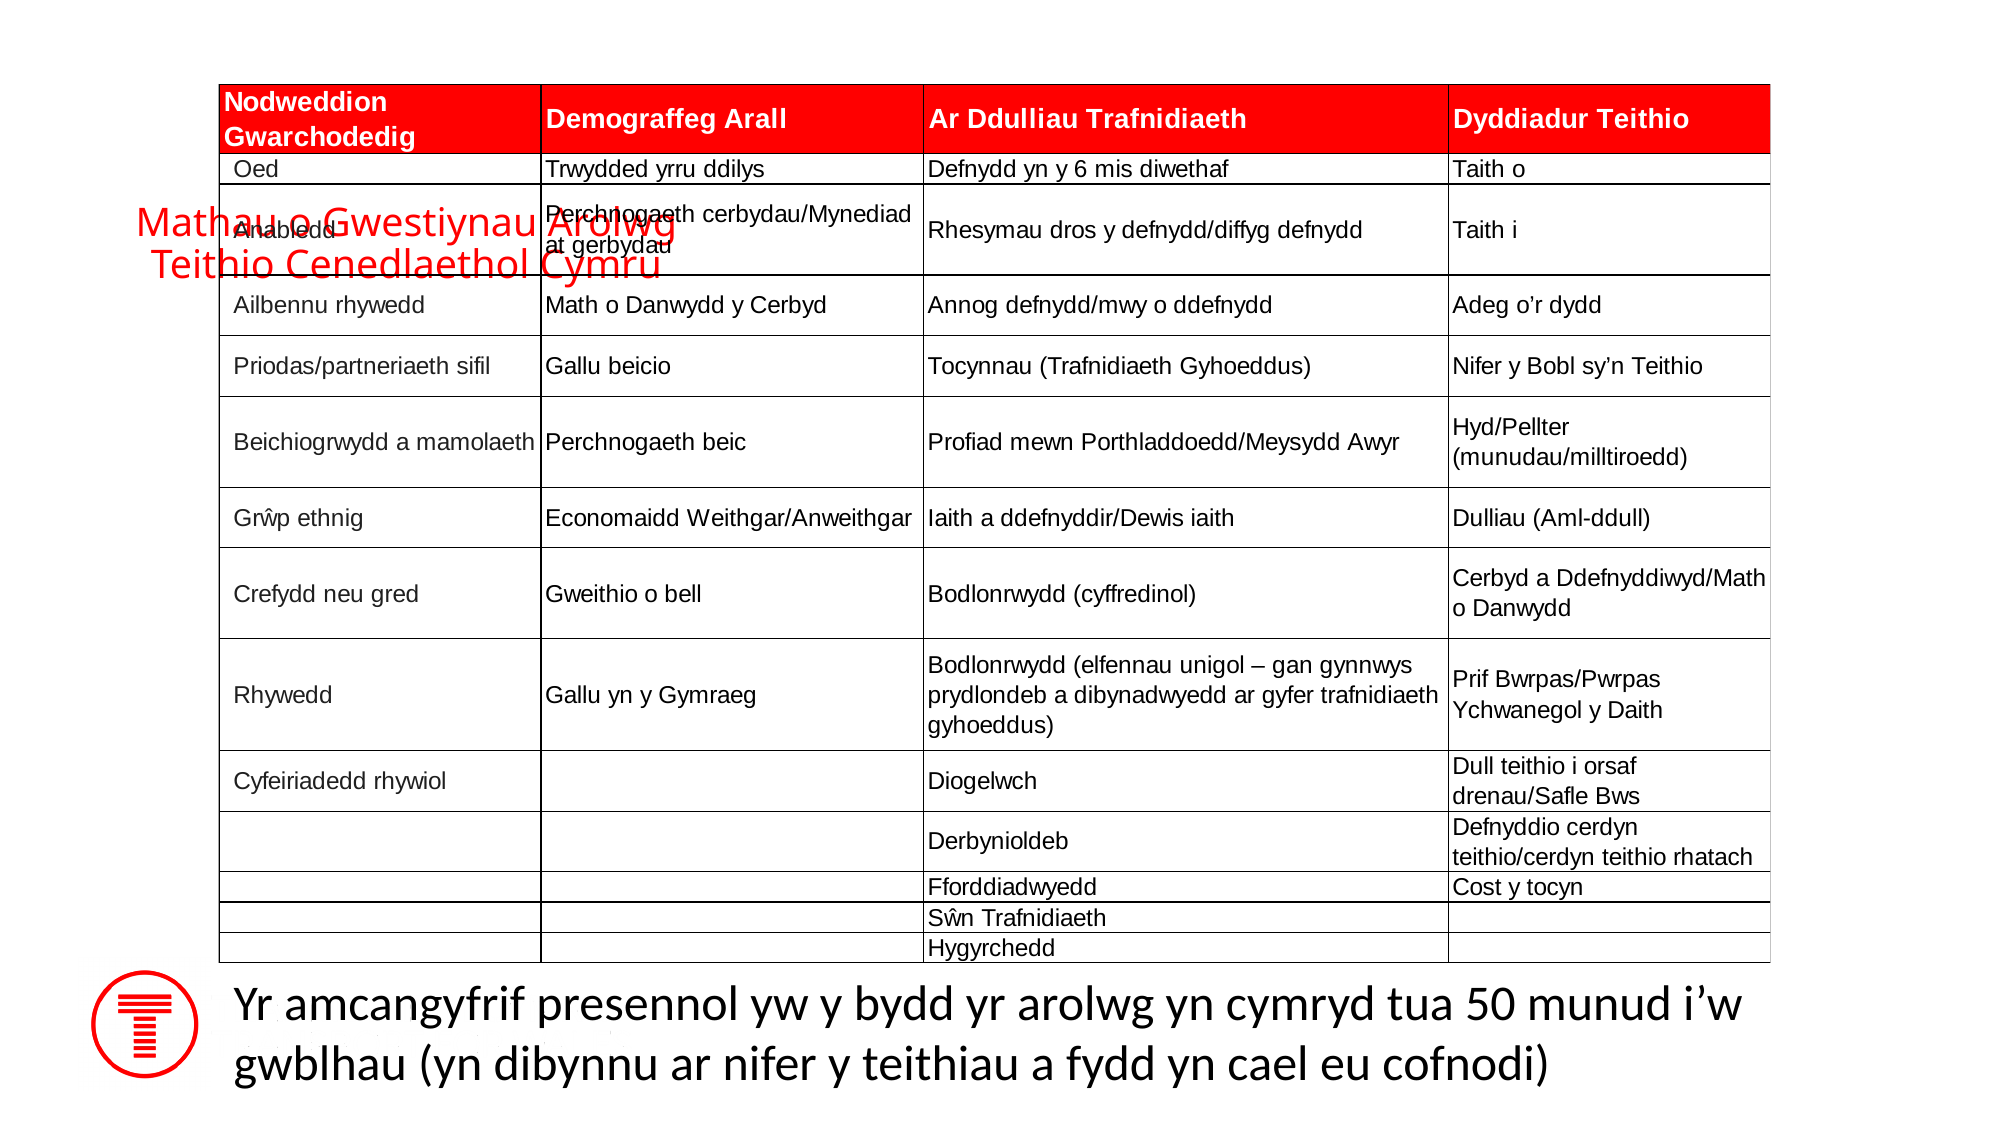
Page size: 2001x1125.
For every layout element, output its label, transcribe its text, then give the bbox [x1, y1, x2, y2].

picture [218, 83, 1771, 964]
list Mathau o Gwestiynau Arolwg Teithio Cenedlaethol Cymru [116, 5, 1684, 147]
text_box Yr amcangyfrif presennol yw y bydd yr arolwg yn cymryd tua 50 munud i’w gwblhau (yn dibynnu ar nifer y teithiau a fydd yn cael eu cofnodi) [218, 963, 1832, 1100]
